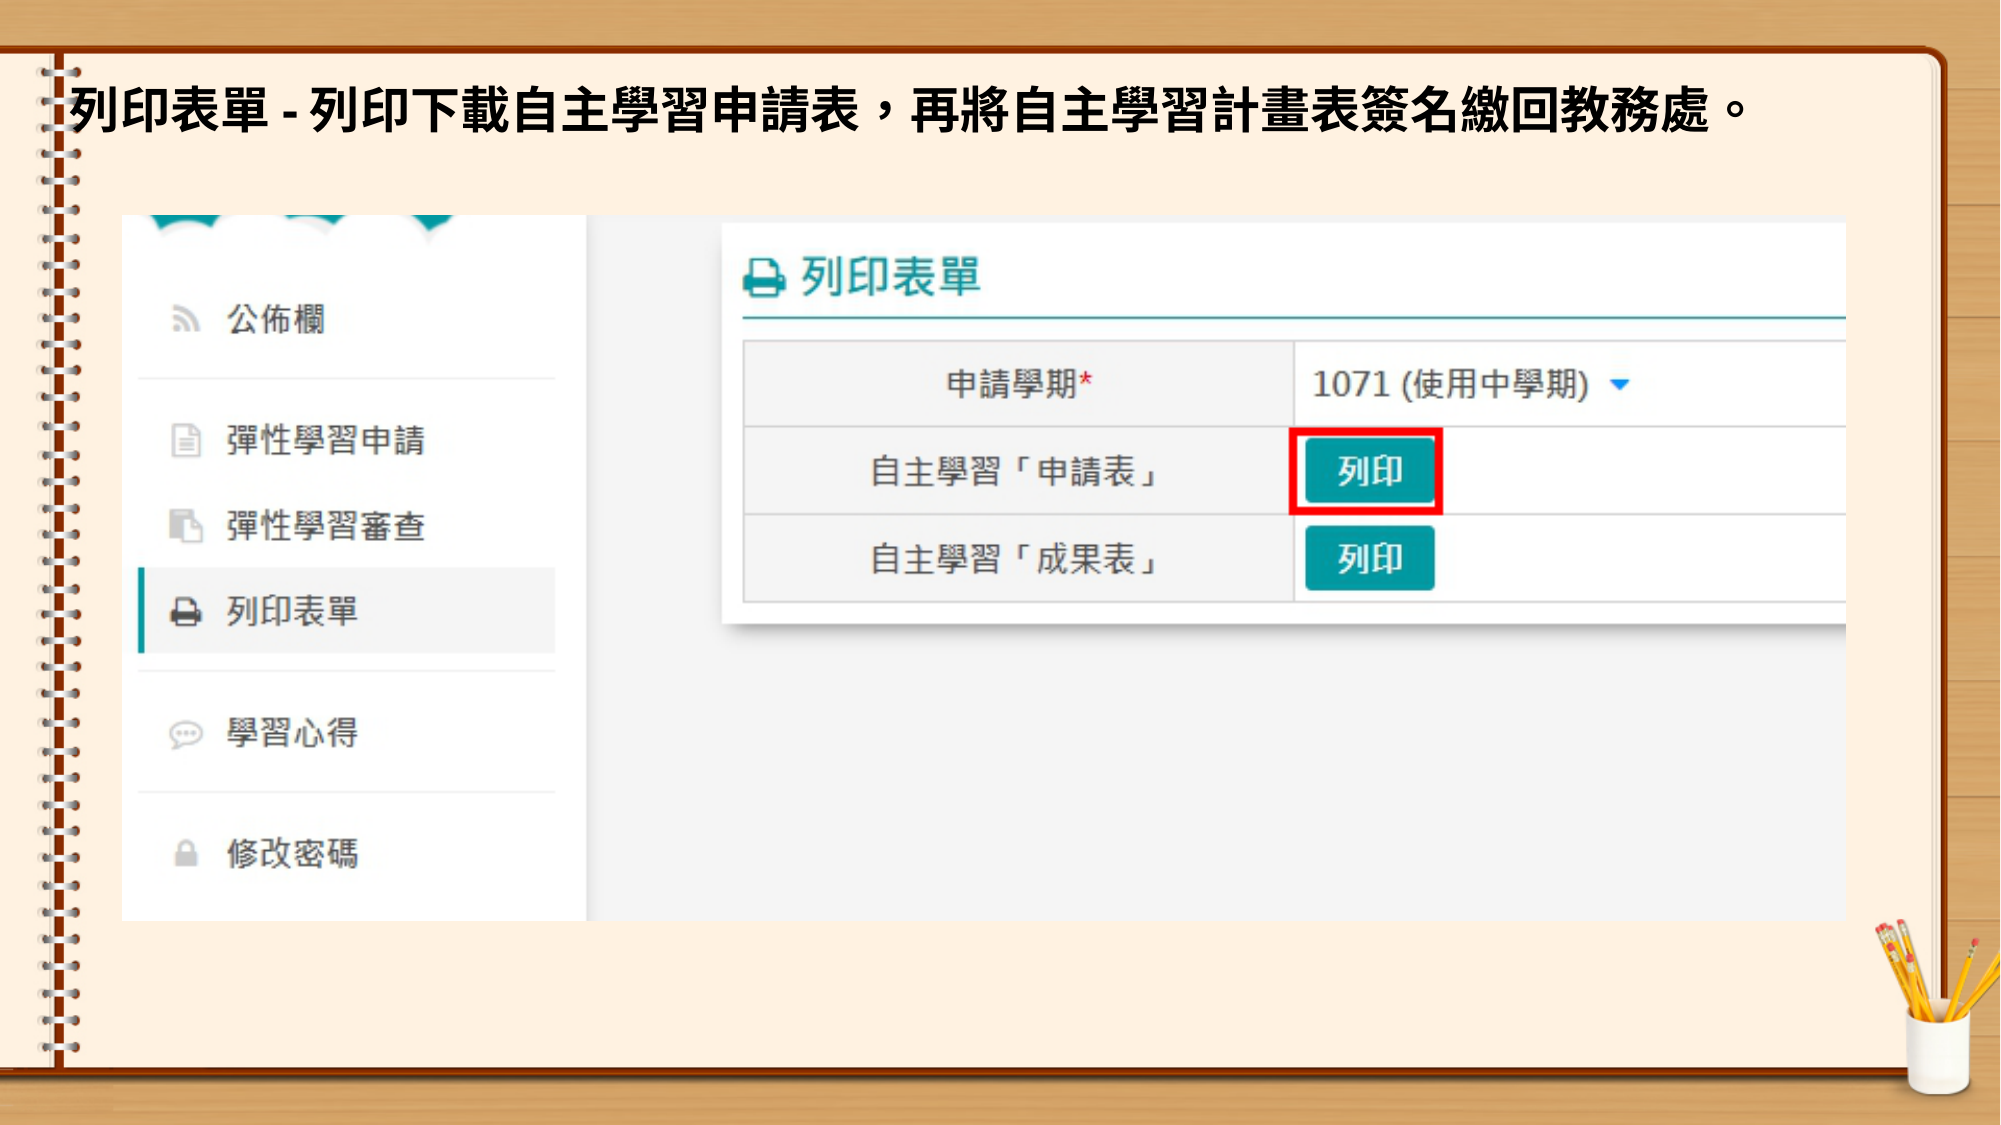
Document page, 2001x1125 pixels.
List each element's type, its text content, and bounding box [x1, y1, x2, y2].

text_box 列印表單-列印下載自主學習申請表，再將自主學習計畫表簽名繳回教務處。 [55, 71, 1914, 146]
picture [122, 216, 1846, 921]
